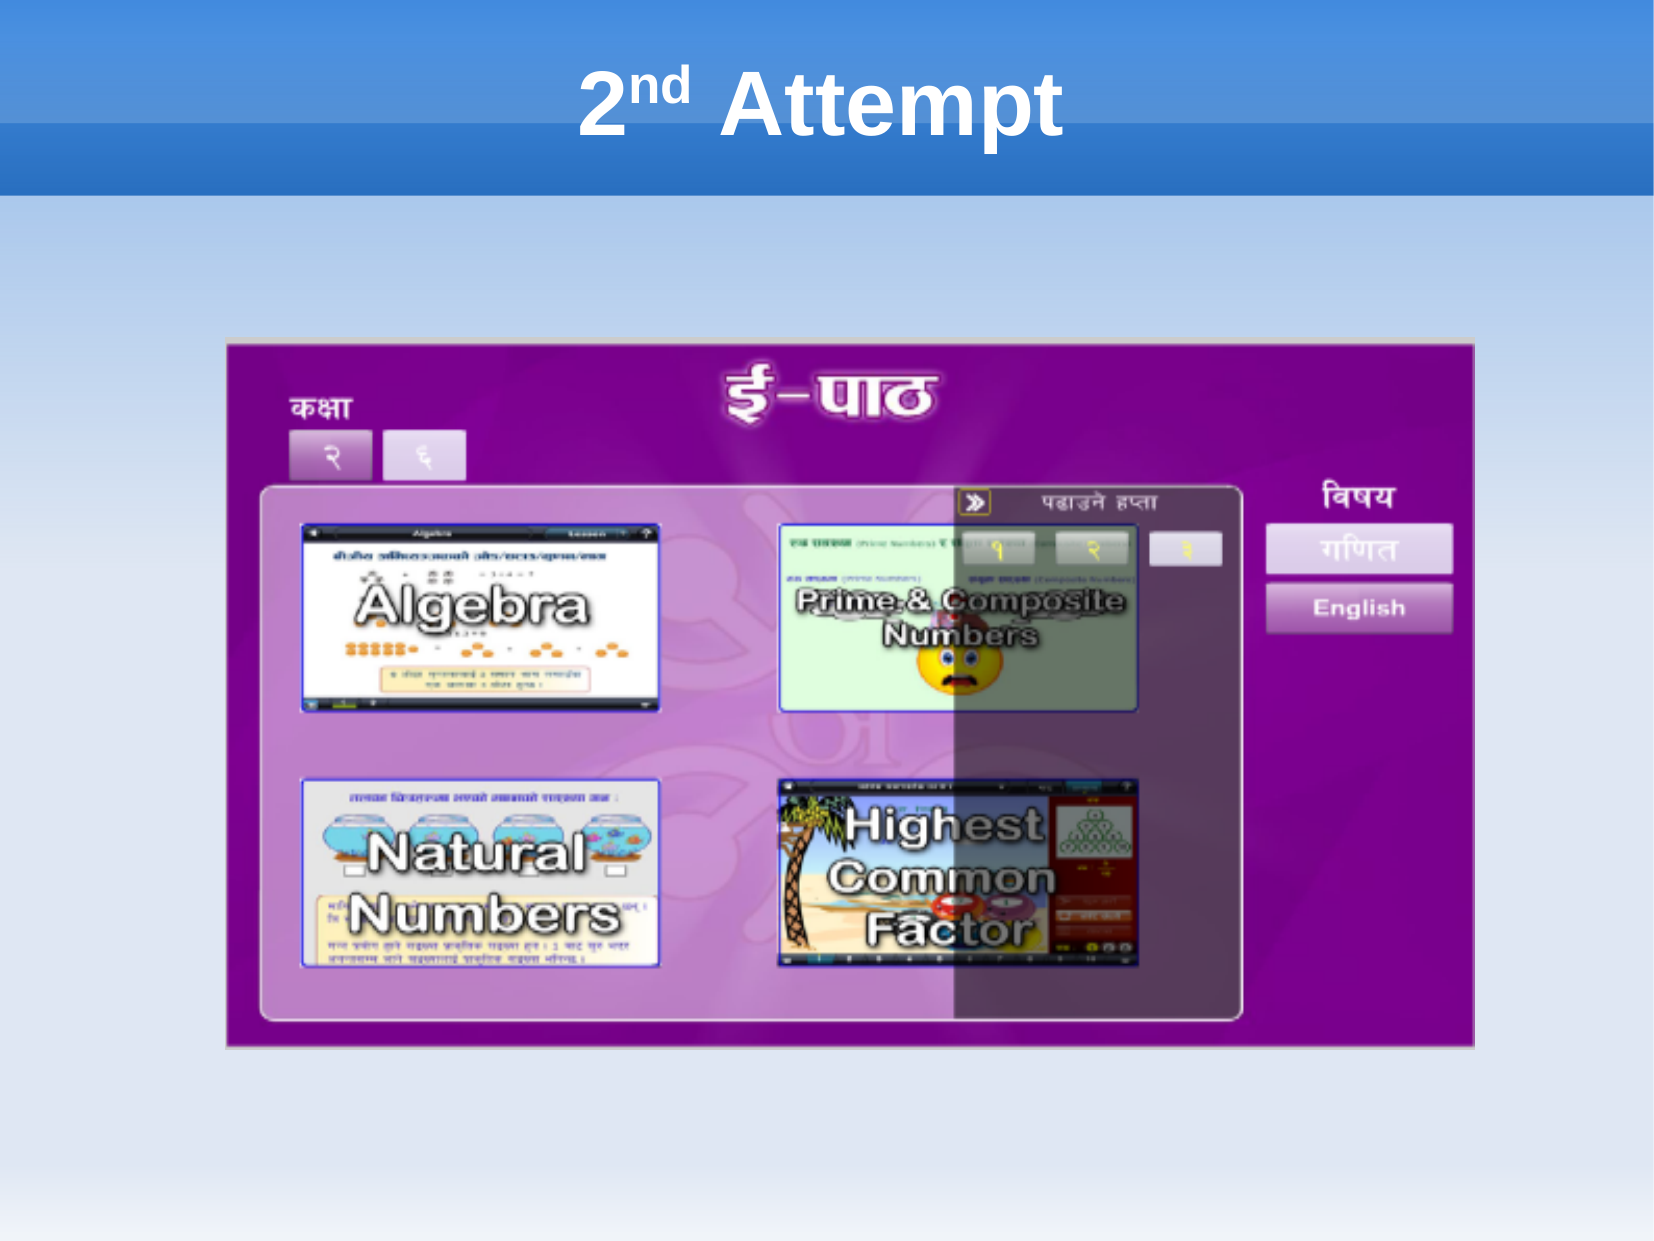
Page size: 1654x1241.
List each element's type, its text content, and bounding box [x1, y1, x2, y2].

list [82, 290, 1571, 1094]
picture [0, 0, 1654, 1241]
title 2nd Attempt [76, 7, 1565, 200]
